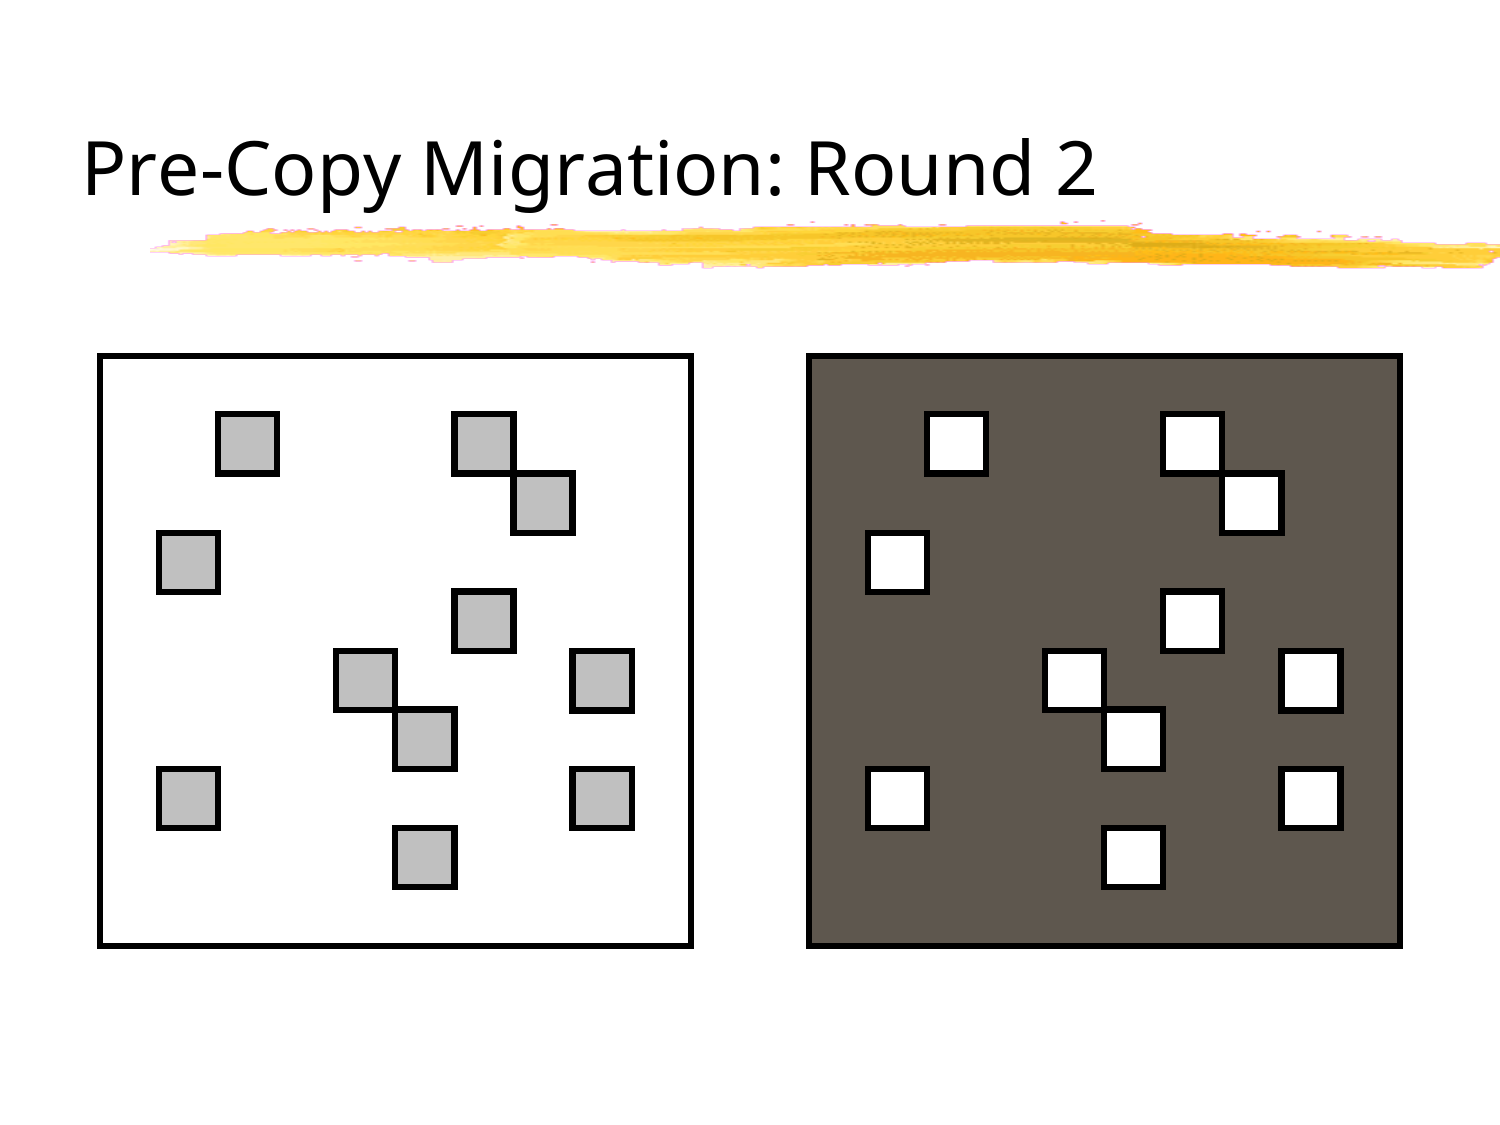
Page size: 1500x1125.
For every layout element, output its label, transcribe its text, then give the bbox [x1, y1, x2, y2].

text_box [454, 414, 573, 533]
title Pre-Copy Migration: Round 2 [66, 37, 1342, 225]
text_box [572, 768, 632, 829]
text_box [809, 355, 1400, 947]
picture [150, 215, 1500, 279]
text_box [454, 591, 514, 651]
text_box [159, 768, 219, 829]
text_box [336, 650, 455, 770]
text_box [395, 827, 455, 888]
text_box [572, 651, 632, 711]
text_box [159, 532, 219, 593]
text_box [218, 414, 278, 474]
